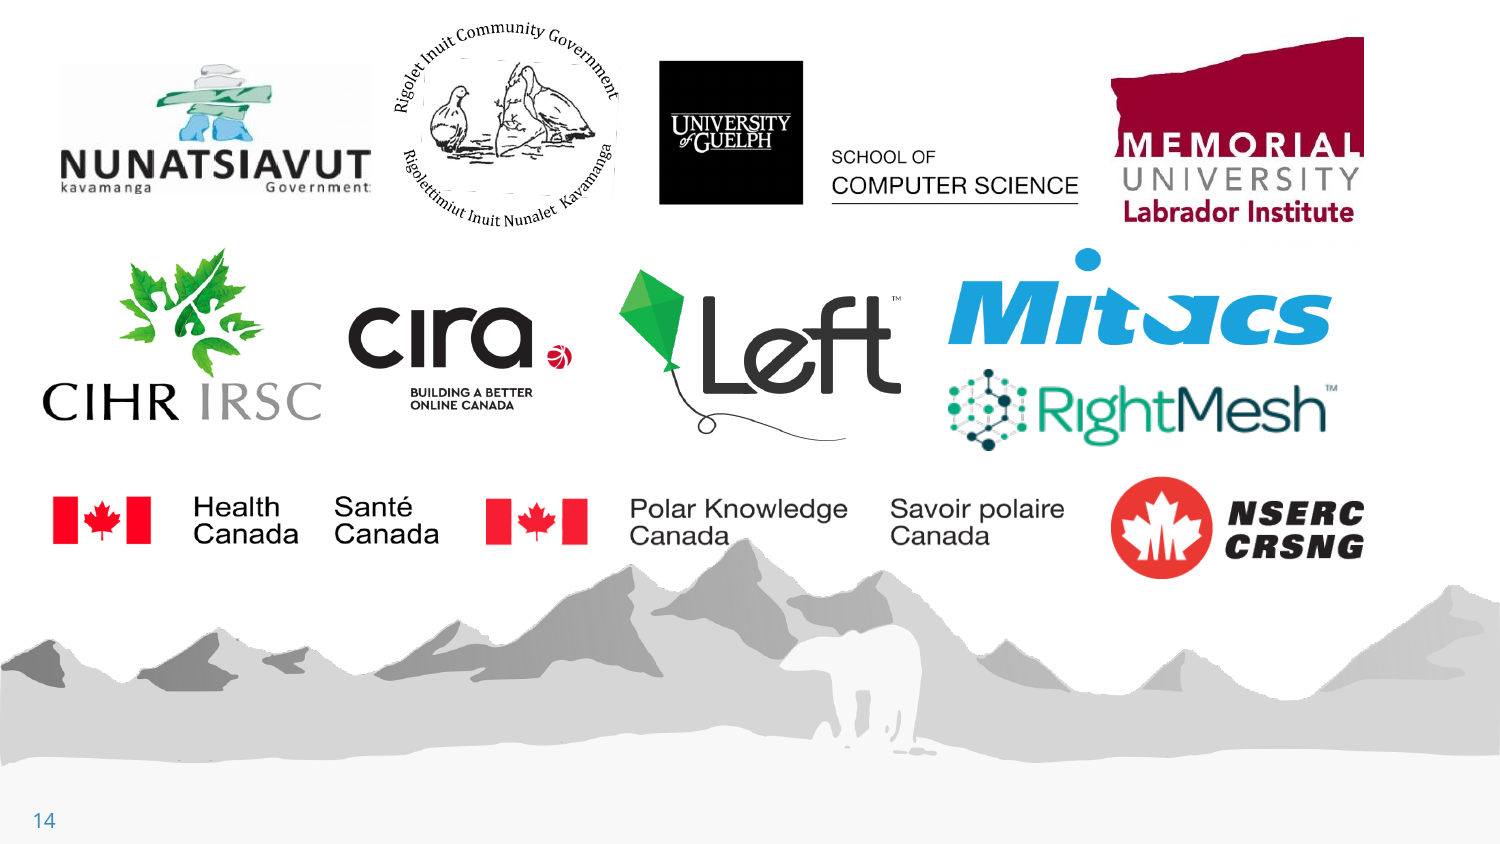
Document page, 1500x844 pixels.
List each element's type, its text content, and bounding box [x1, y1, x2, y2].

picture [948, 369, 1364, 451]
picture [0, 473, 1500, 844]
picture [61, 64, 371, 194]
slide_number <number> [0, 792, 89, 844]
picture [948, 248, 1332, 345]
picture [393, 21, 628, 237]
picture [650, 49, 1089, 209]
picture [41, 246, 901, 441]
picture [1111, 13, 1364, 245]
